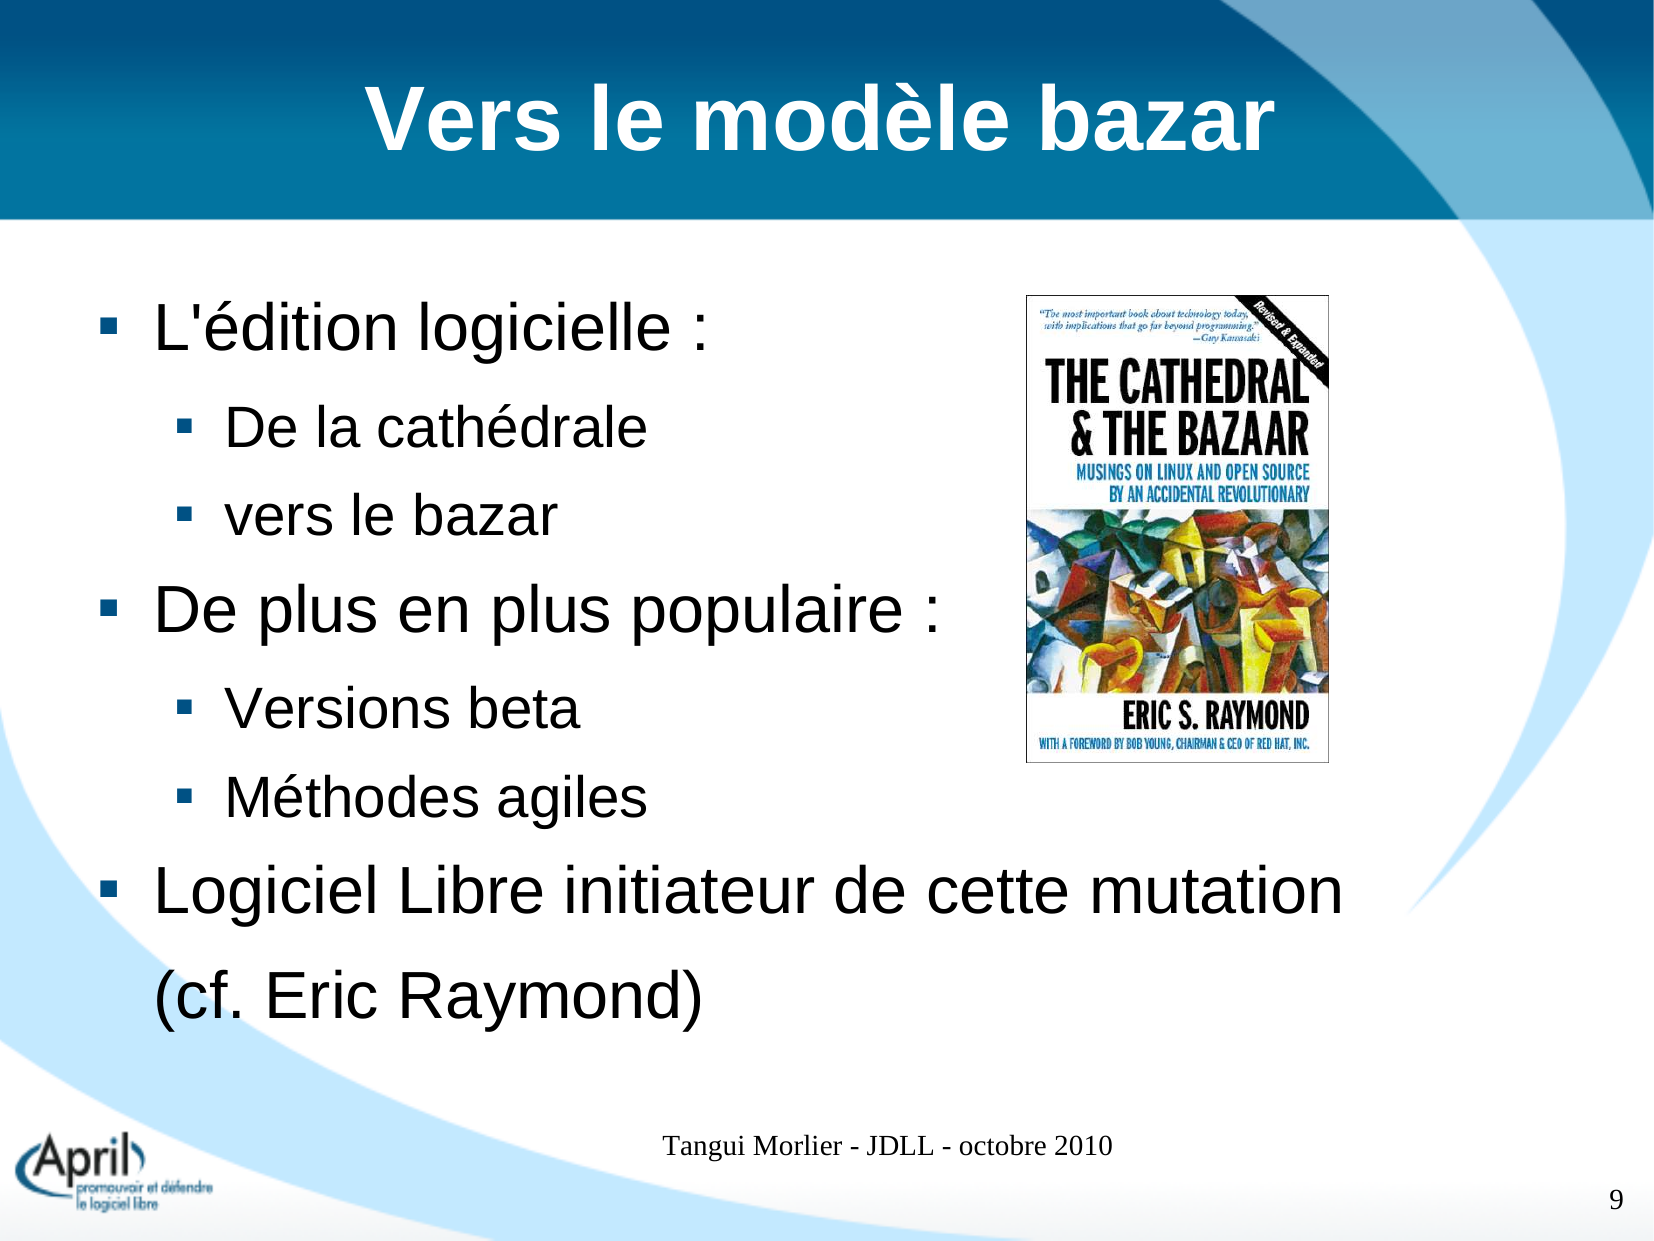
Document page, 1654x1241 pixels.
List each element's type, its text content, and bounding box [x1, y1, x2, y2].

list L'édition logicielle : De la cathédrale vers le bazar De plus en plus populaire : Versions beta Méthodes agiles Logiciel Libre initiateur de cette mutation (cf. Eric Raymond) [82, 290, 1571, 1096]
title Vers le modèle bazar [76, 22, 1565, 215]
picture [0, 0, 1654, 1241]
